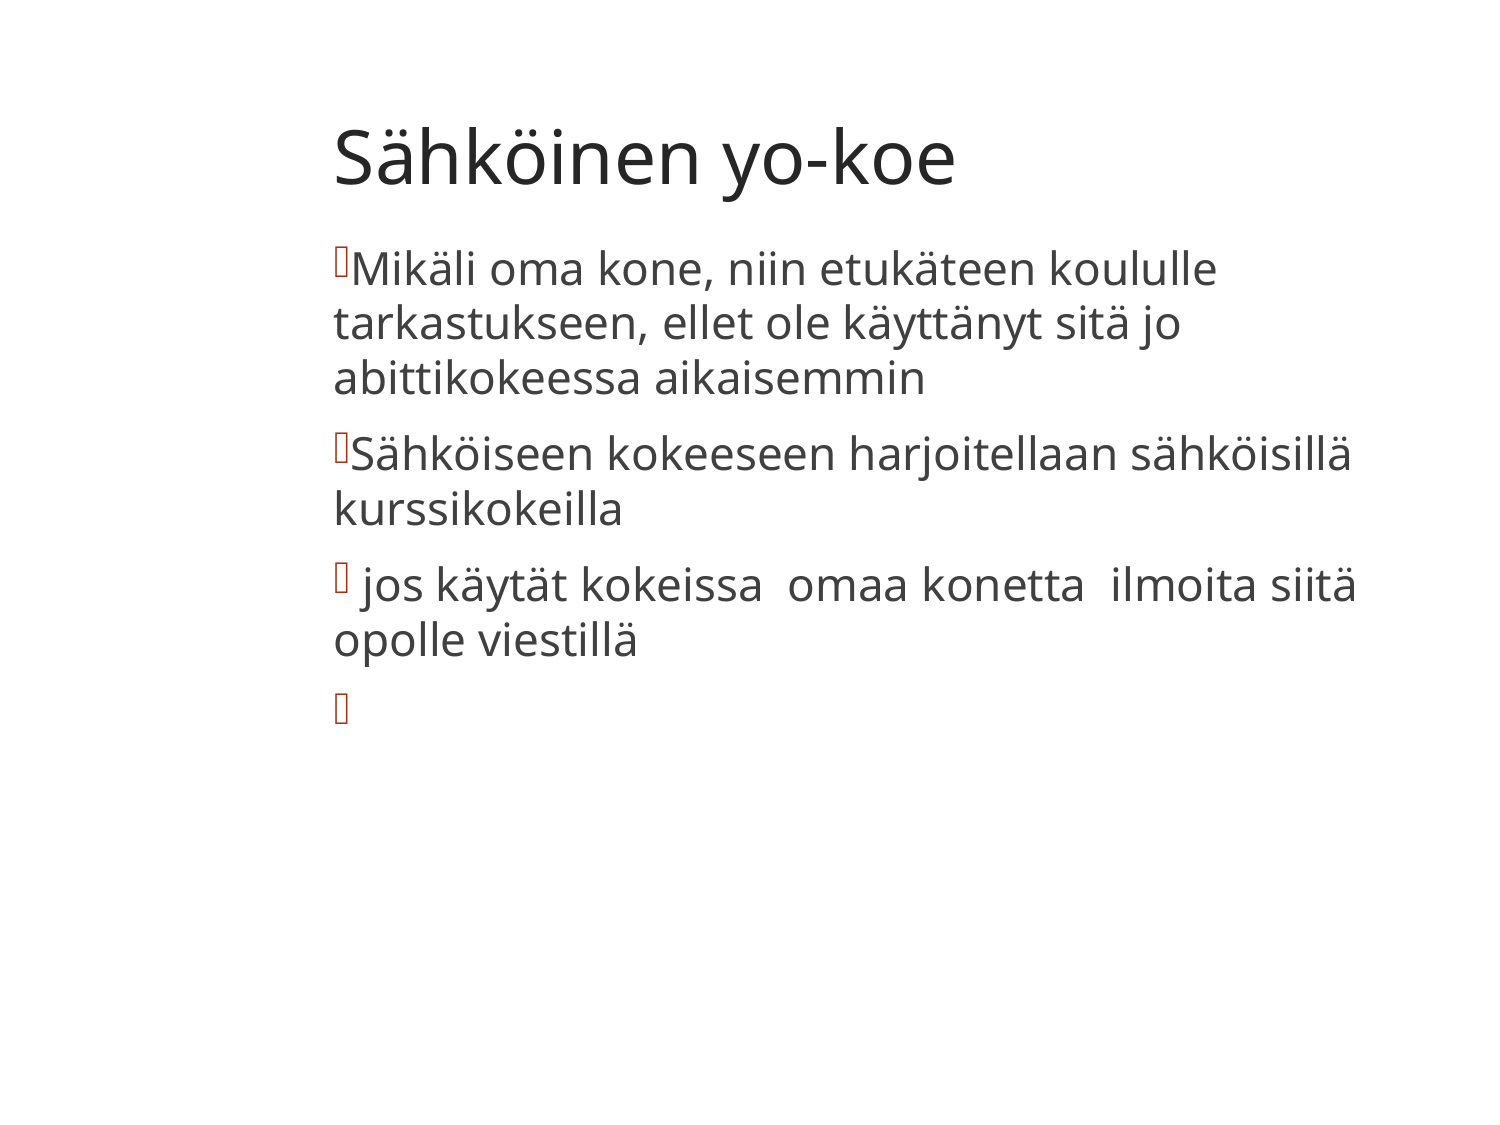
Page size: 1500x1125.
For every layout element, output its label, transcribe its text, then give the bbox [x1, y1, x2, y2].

list Mikäli oma kone, niin etukäteen koululle tarkastukseen, ellet ole käyttänyt sitä jo abittikokeessa aikaisemmin Sähköiseen kokeeseen harjoitellaan sähköisillä kurssikokeilla jos käytät kokeissa omaa konetta ilmoita siitä opolle viestillä [318, 231, 1400, 1071]
title Sähköinen yo-koe [318, 102, 1400, 231]
